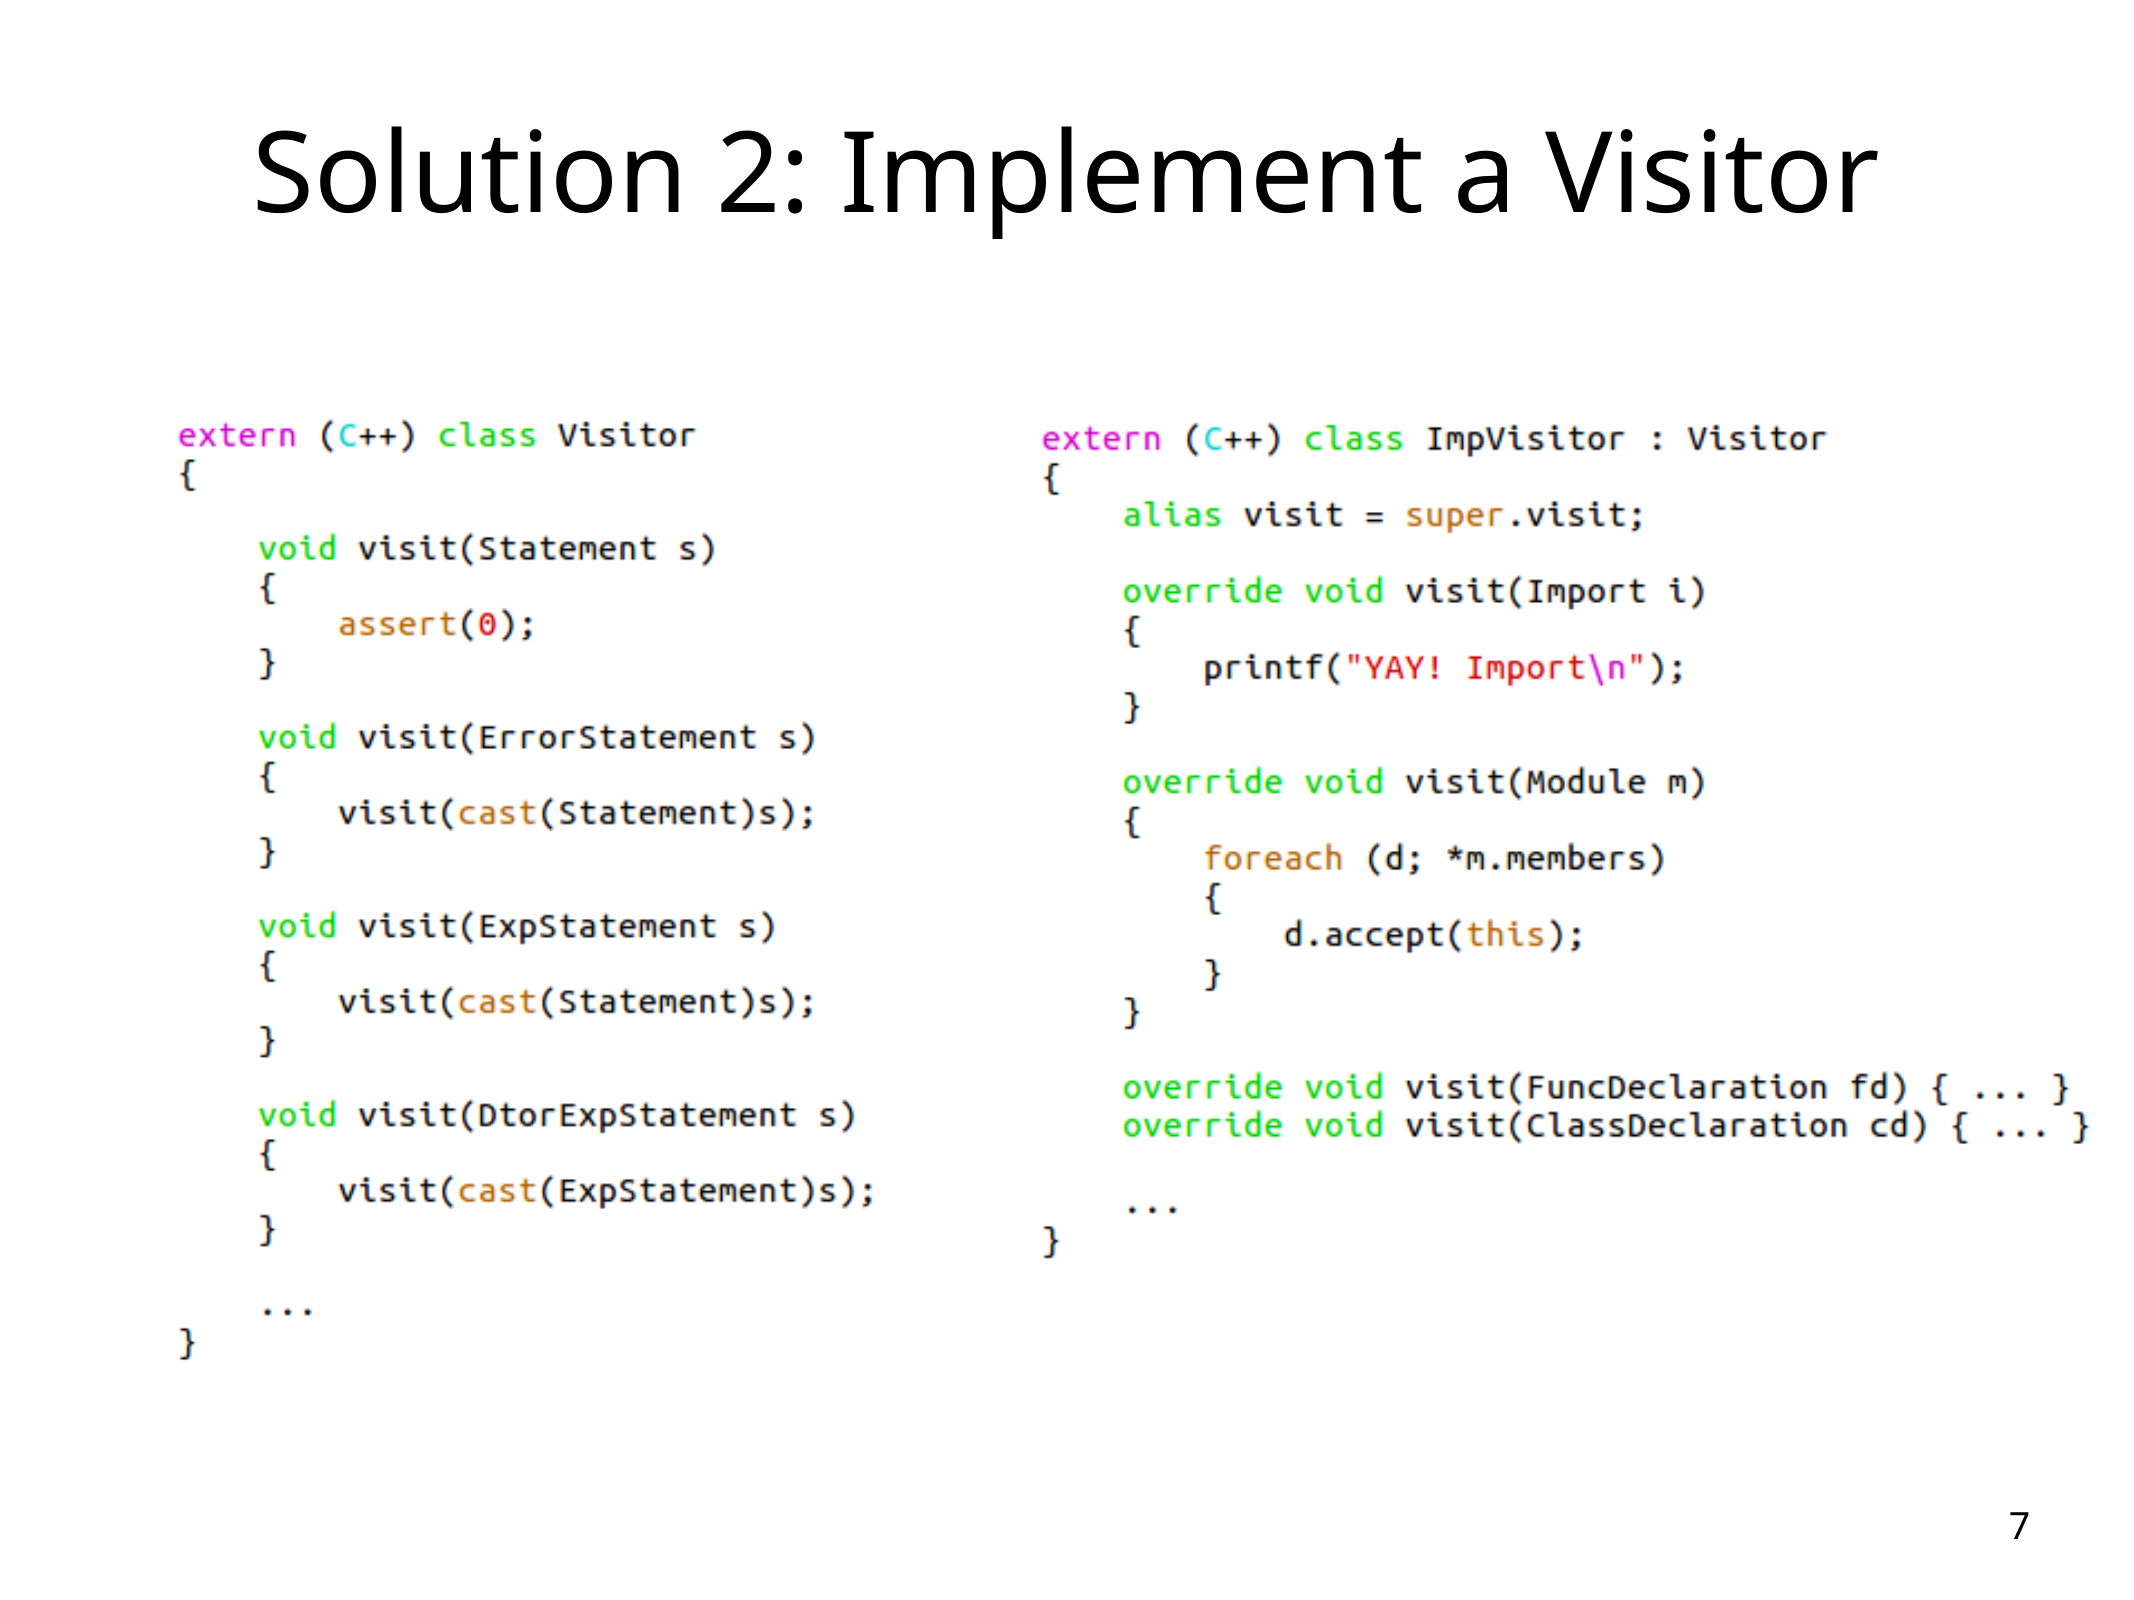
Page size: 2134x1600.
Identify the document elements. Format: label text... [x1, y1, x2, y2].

title Solution 2: Implement a Visitor [79, 72, 2055, 263]
picture [1029, 419, 2117, 1272]
picture [172, 418, 950, 1369]
